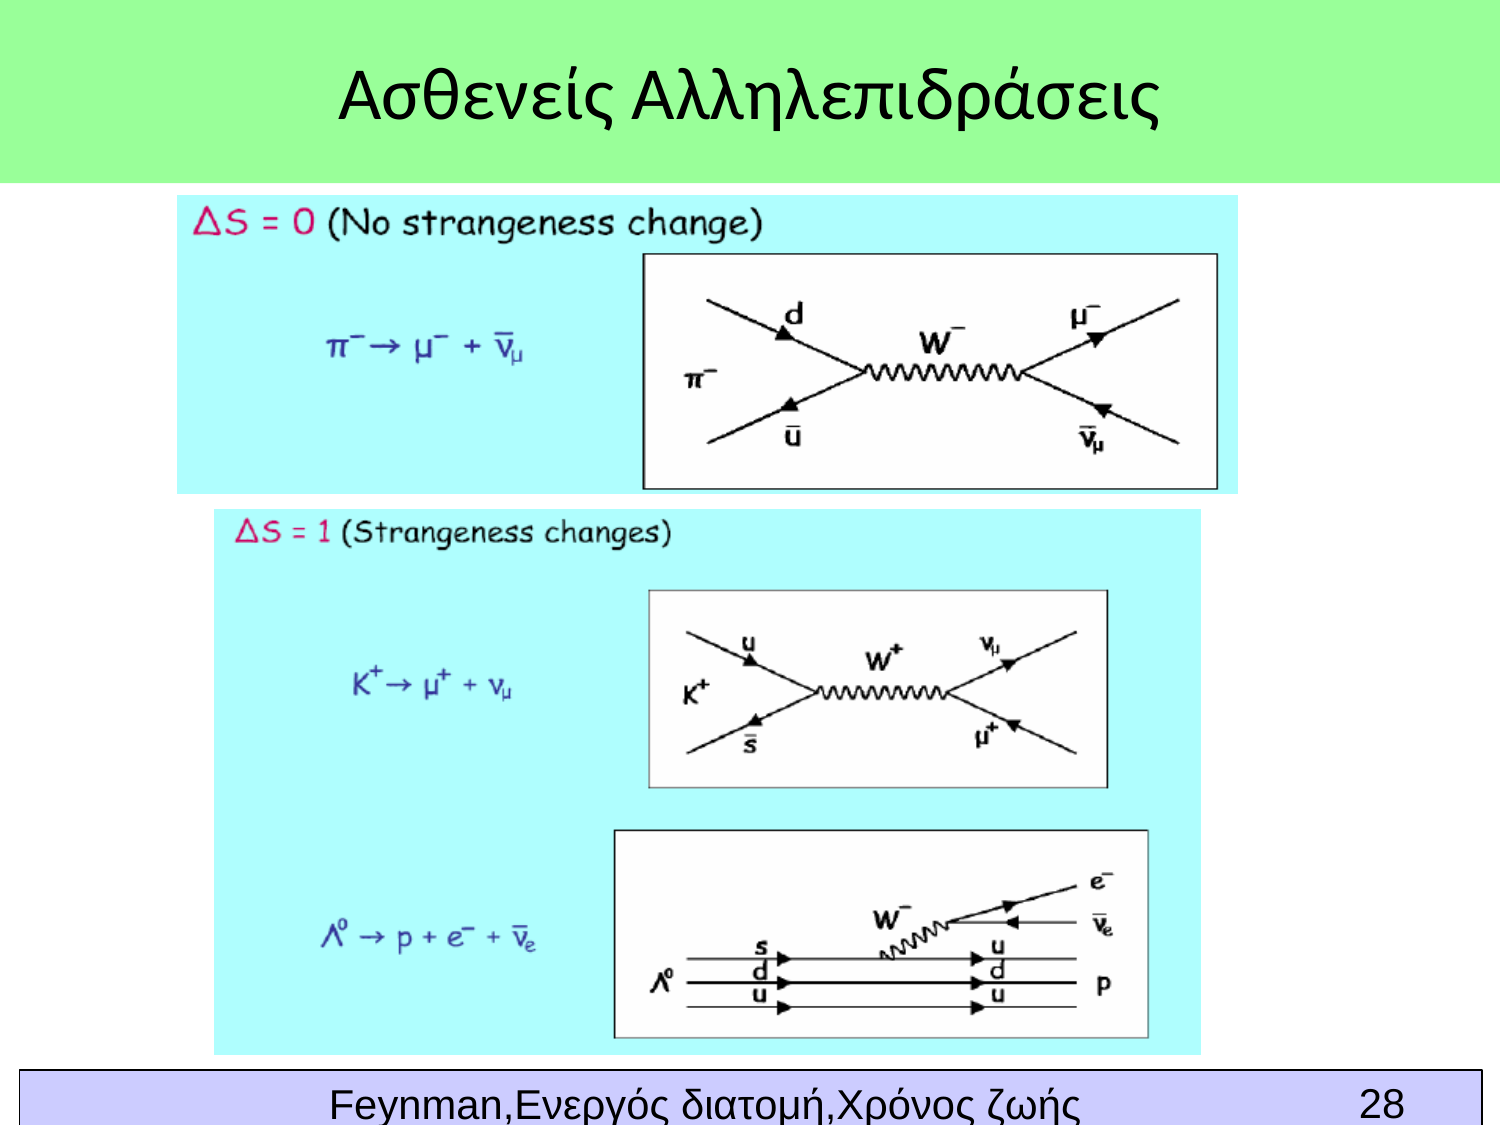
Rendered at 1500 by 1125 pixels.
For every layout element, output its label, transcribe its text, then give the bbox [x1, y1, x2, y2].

picture [214, 509, 1201, 1055]
picture [177, 195, 1238, 494]
text_box Ασθενείς Αλληλεπιδράσεις [0, 0, 1500, 184]
